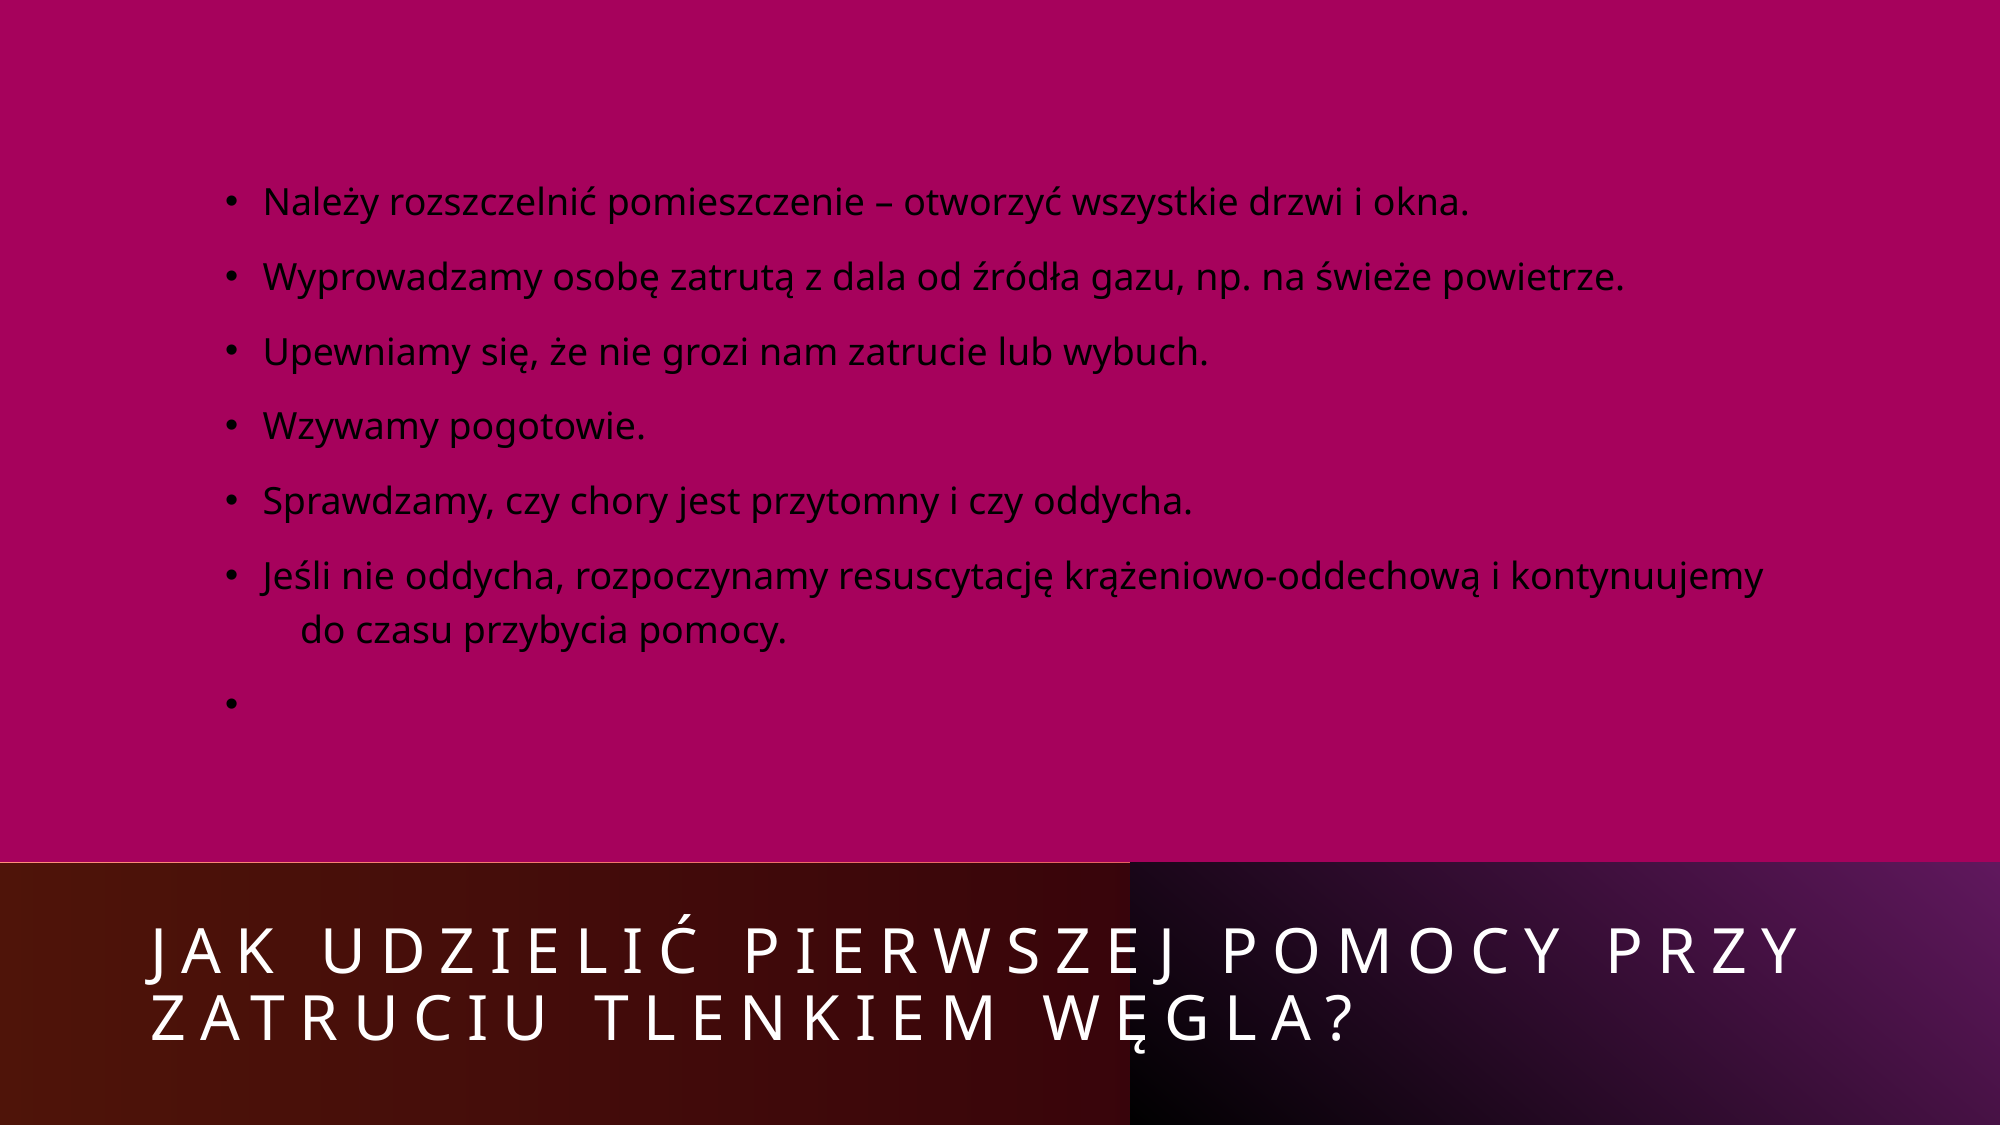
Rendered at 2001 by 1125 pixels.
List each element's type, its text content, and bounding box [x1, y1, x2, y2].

title Jak udzielić pierwszej pomocy przy zatruciu tlenkiem węgla? [150, 919, 1905, 1055]
list Należy rozszczelnić pomieszczenie – otworzyć wszystkie drzwi i okna. Wyprowadzamy osobę zatrutą z dala od źródła gazu, np. na świeże powietrze. Upewniamy się, że nie grozi nam zatrucie lub wybuch. Wzywamy pogotowie. Sprawdzamy, czy chory jest przytomny i czy oddycha. Jeśli nie oddycha, rozpoczynamy resuscytację krążeniowo-oddechową i kontynuujemy do czasu przybycia pomocy. [225, 168, 1776, 760]
text_box [0, 0, 2000, 1125]
